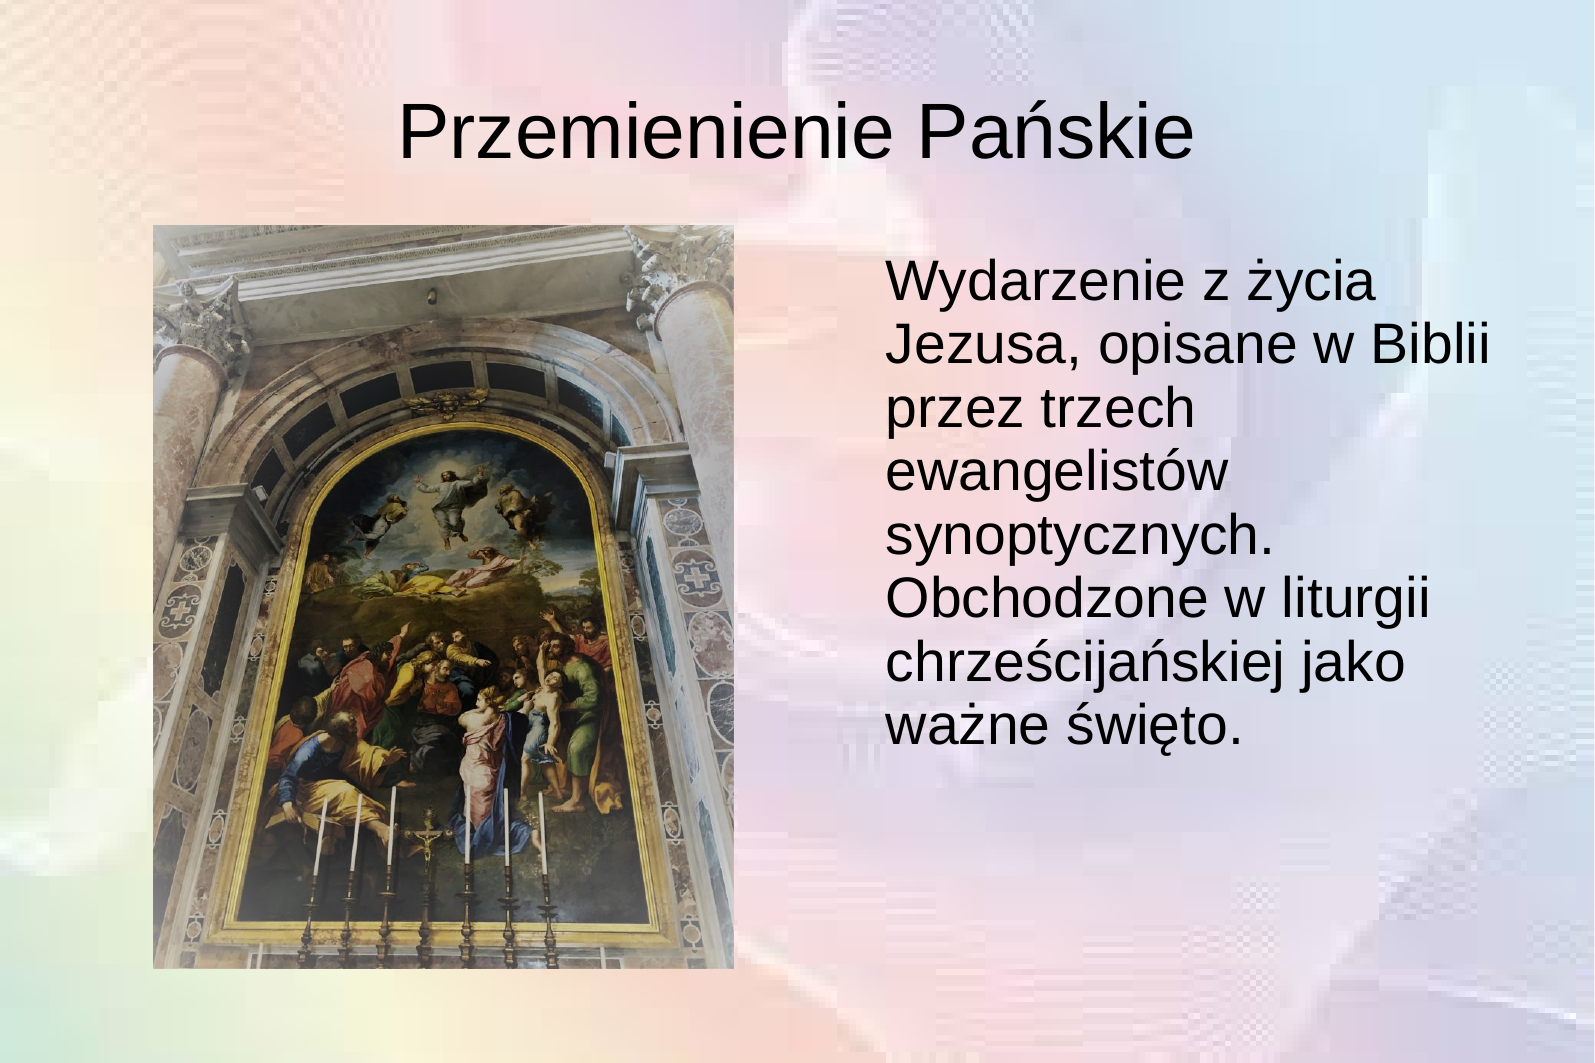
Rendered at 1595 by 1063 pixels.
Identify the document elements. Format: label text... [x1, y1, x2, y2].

title Przemienienie Pańskie [79, 42, 1515, 220]
picture [0, 0, 1595, 1063]
list Wydarzenie z życia Jezusa, opisane w Biblii przez trzech ewangelistów synoptycznych. Obchodzone w liturgii chrześcijańskiej jako ważne święto. [814, 248, 1516, 951]
